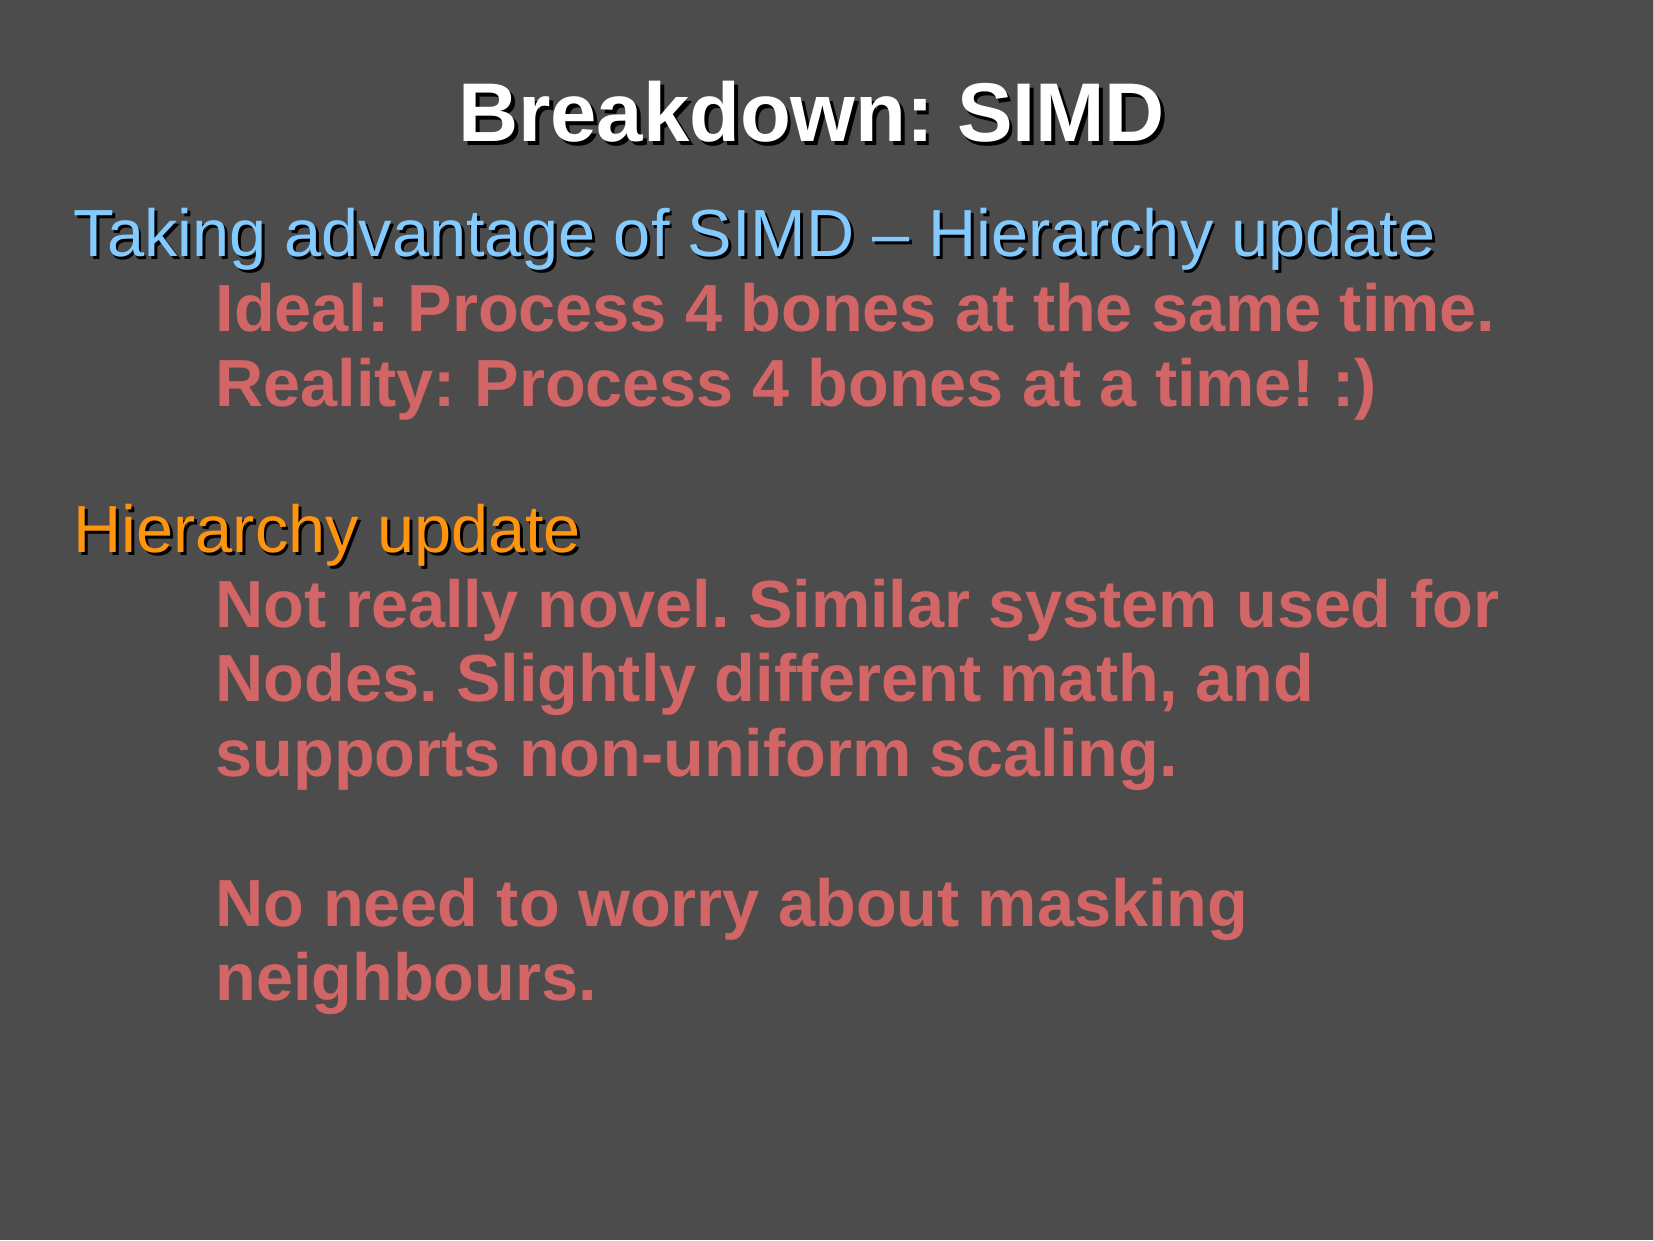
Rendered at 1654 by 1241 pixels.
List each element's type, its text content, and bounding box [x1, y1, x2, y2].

text_box Breakdown: SIMD [88, 59, 1536, 168]
text_box Taking advantage of SIMD – Hierarchy update Ideal: Process 4 bones at the same time. Reality: Process 4 bones at a time! :) [59, 189, 1625, 429]
text_box Hierarchy update Not really novel. Similar system used for Nodes. Slightly different math, and supports non-uniform scaling. No need to worry about masking neighbours. [59, 484, 1625, 1023]
